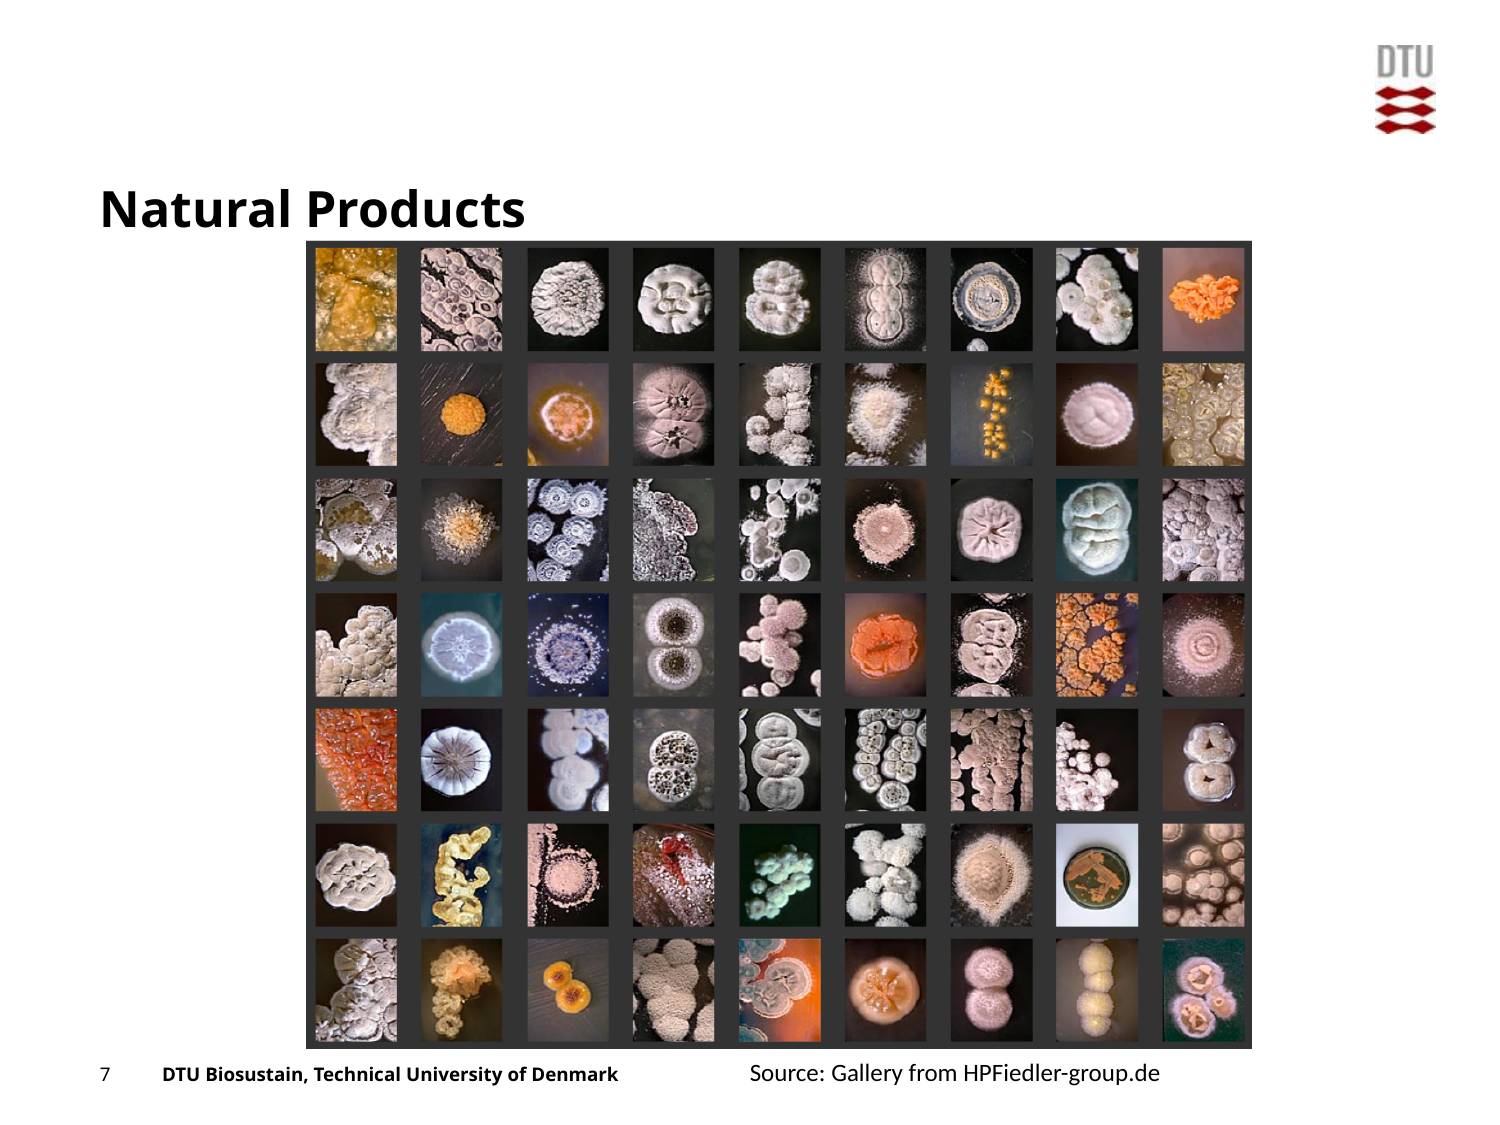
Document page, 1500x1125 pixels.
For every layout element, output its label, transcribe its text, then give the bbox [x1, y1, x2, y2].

slide_number <number> [99, 1062, 151, 1113]
text_box Source: Gallery from HPFiedler-group.de [735, 1055, 1177, 1096]
picture [1375, 45, 1436, 134]
title Natural Products [99, 50, 1375, 238]
picture [305, 240, 1252, 1049]
